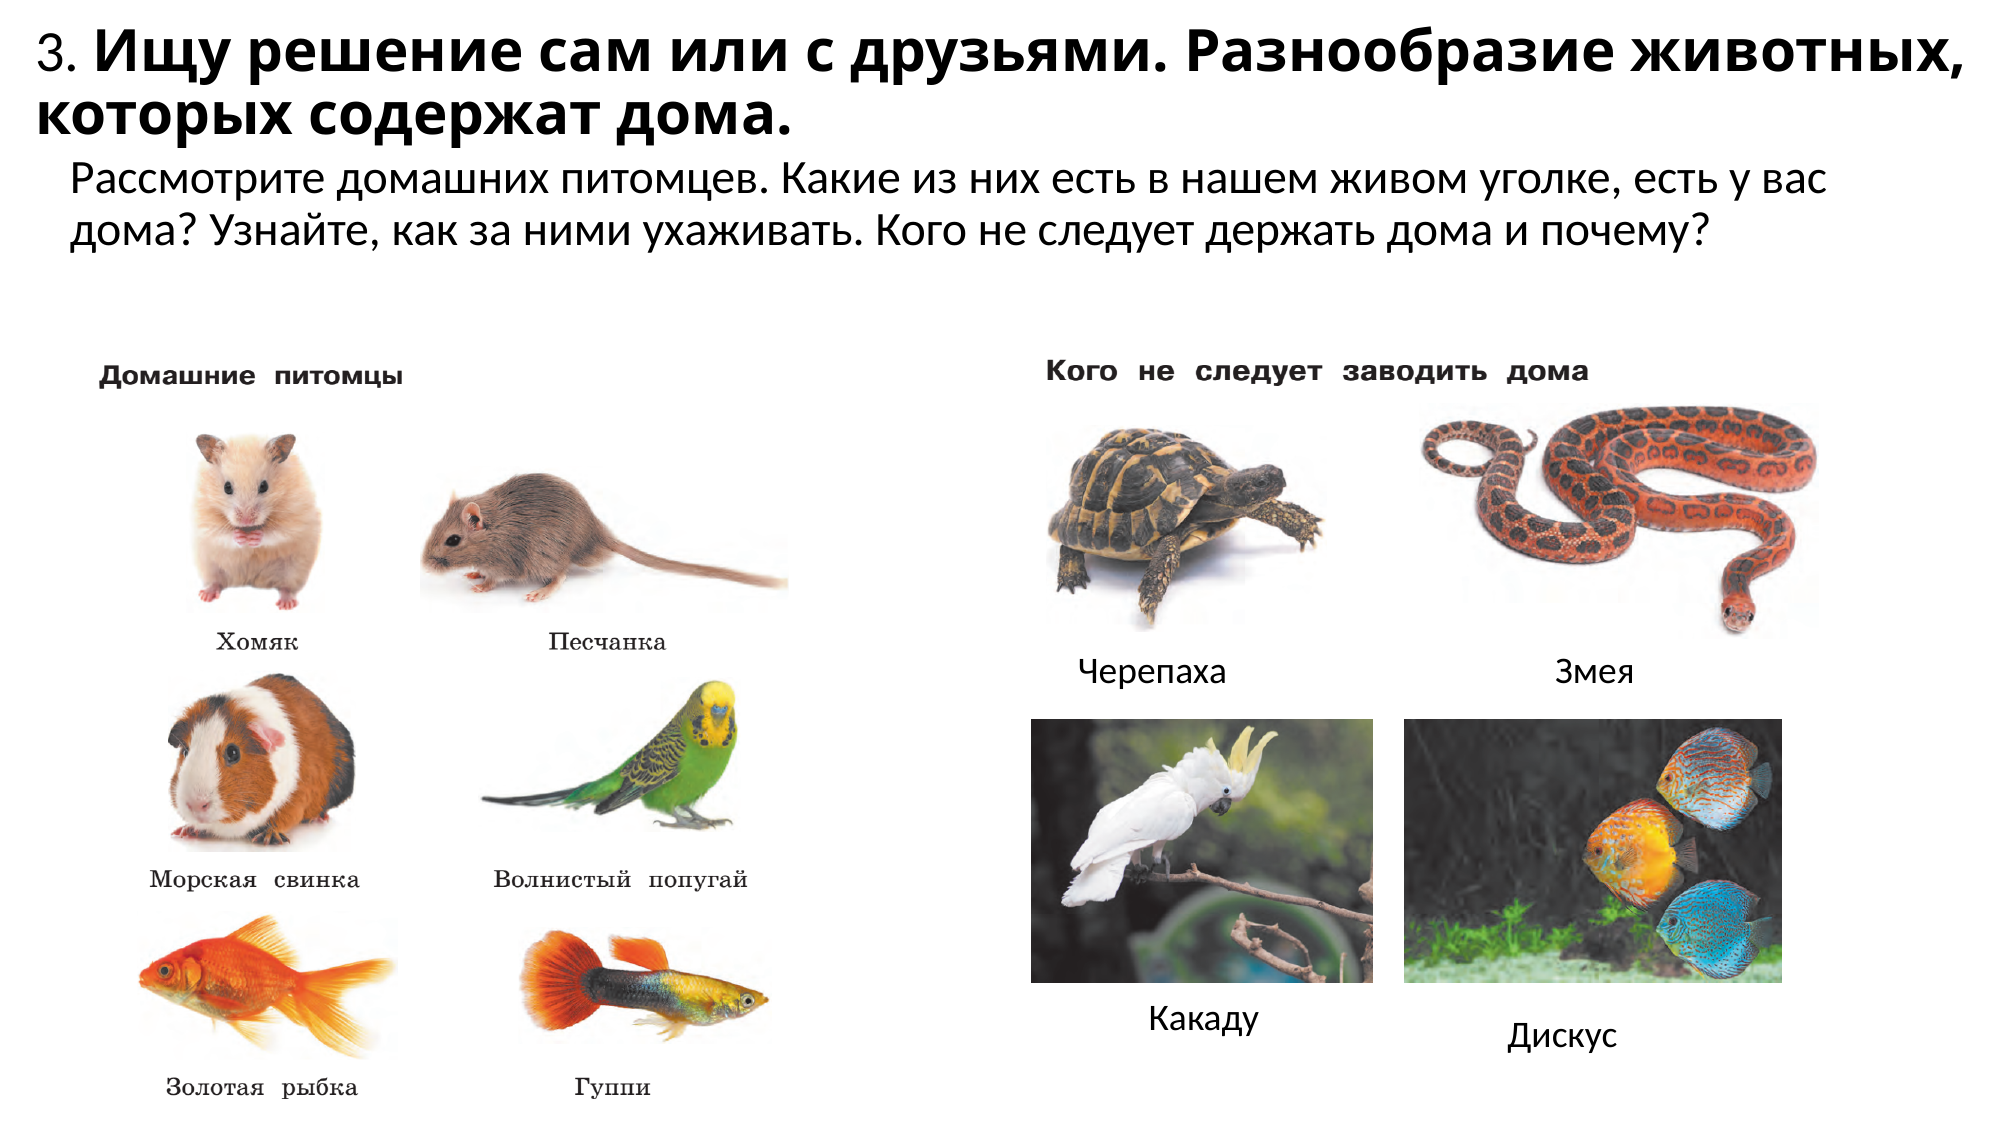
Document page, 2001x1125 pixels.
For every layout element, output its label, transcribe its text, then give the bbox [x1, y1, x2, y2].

text_box Дискус [1492, 1002, 1635, 1064]
picture [1011, 348, 1848, 657]
text_box Змея [1540, 638, 1651, 700]
list Рассмотрите домашних питомцев. Какие из них есть в нашем живом уголке, есть у вас дома? Узнайте, как за ними ухаживать. Кого не следует держать дома и почему? [54, 160, 1848, 298]
title 3. Ищу решение сам или с друзьями. Разнообразие животных, которых содержат дома. [20, 8, 2000, 160]
picture [1011, 708, 1819, 991]
picture [54, 348, 789, 1125]
text_box Какаду [1133, 985, 1276, 1046]
text_box Черепаха [1062, 638, 1245, 700]
